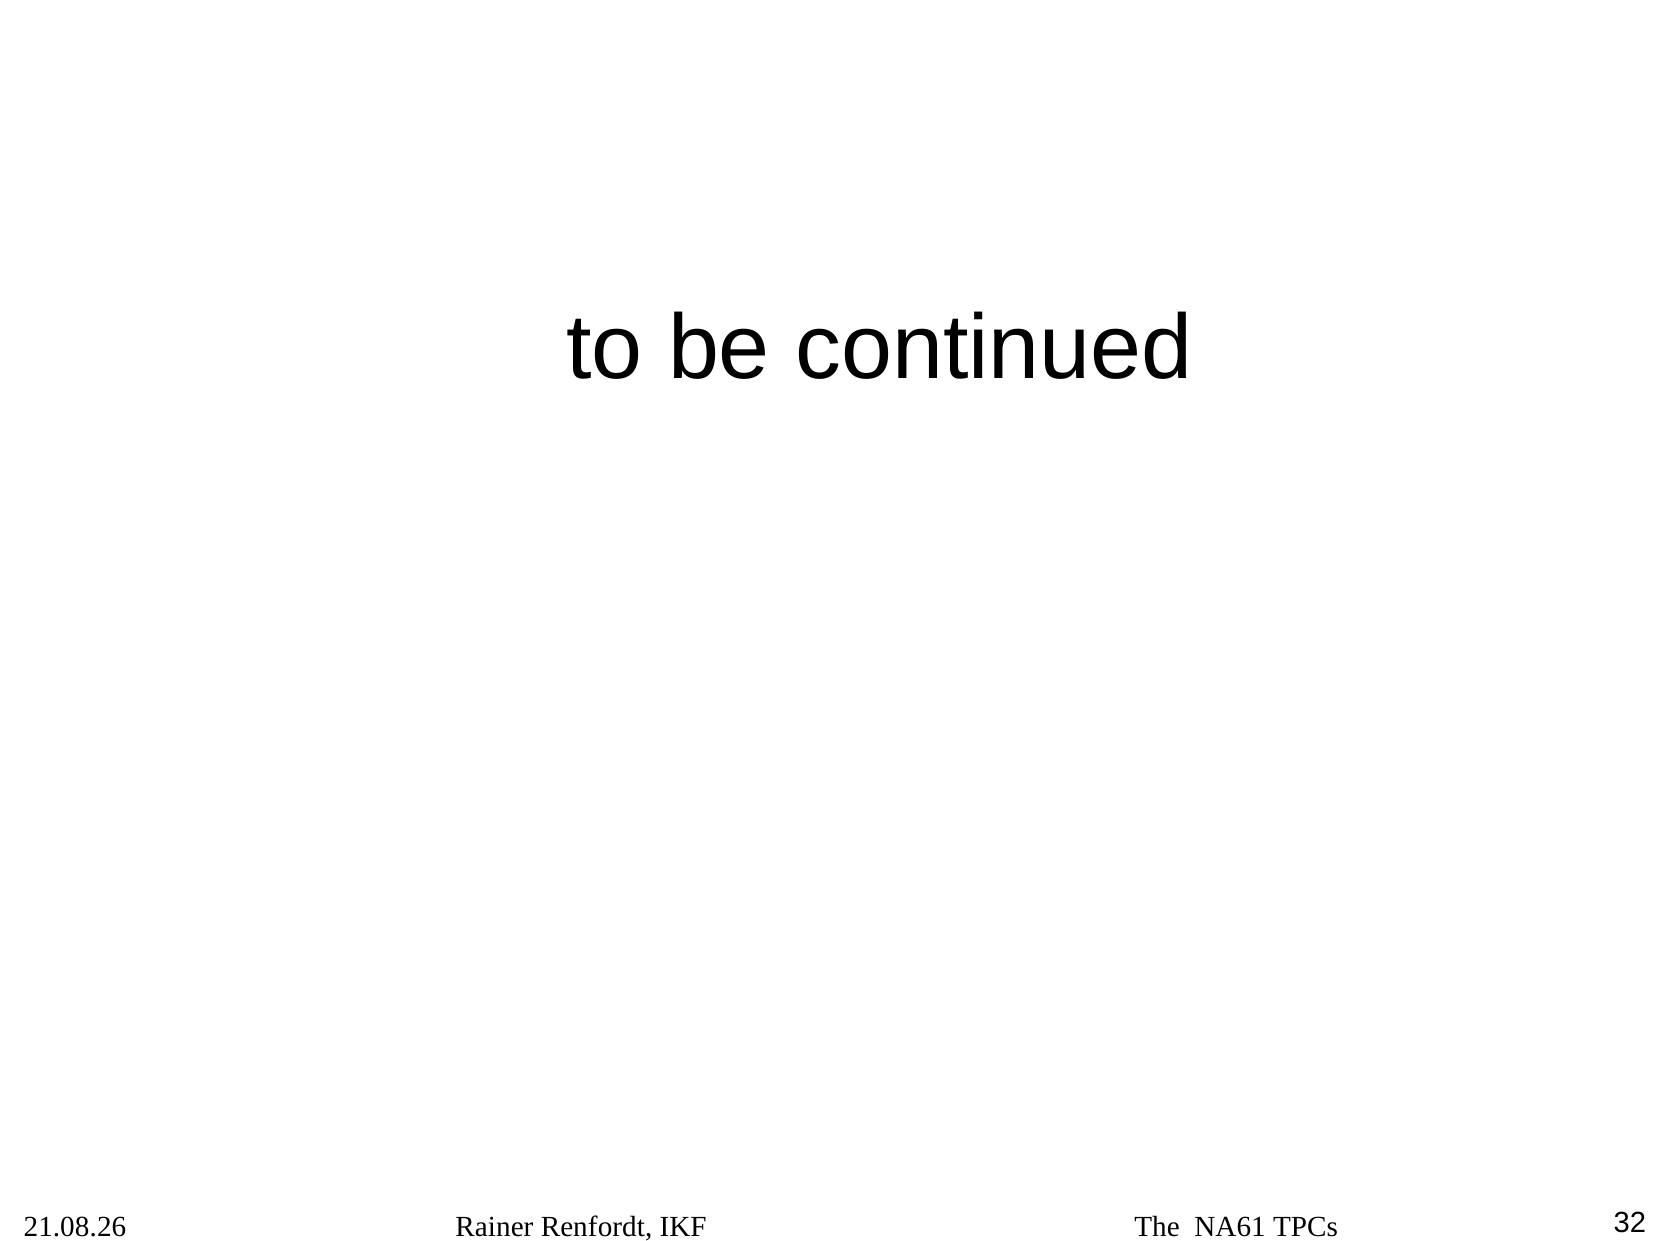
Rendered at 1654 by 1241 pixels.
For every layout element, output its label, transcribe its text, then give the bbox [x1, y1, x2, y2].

title to be continued [135, 250, 1625, 443]
